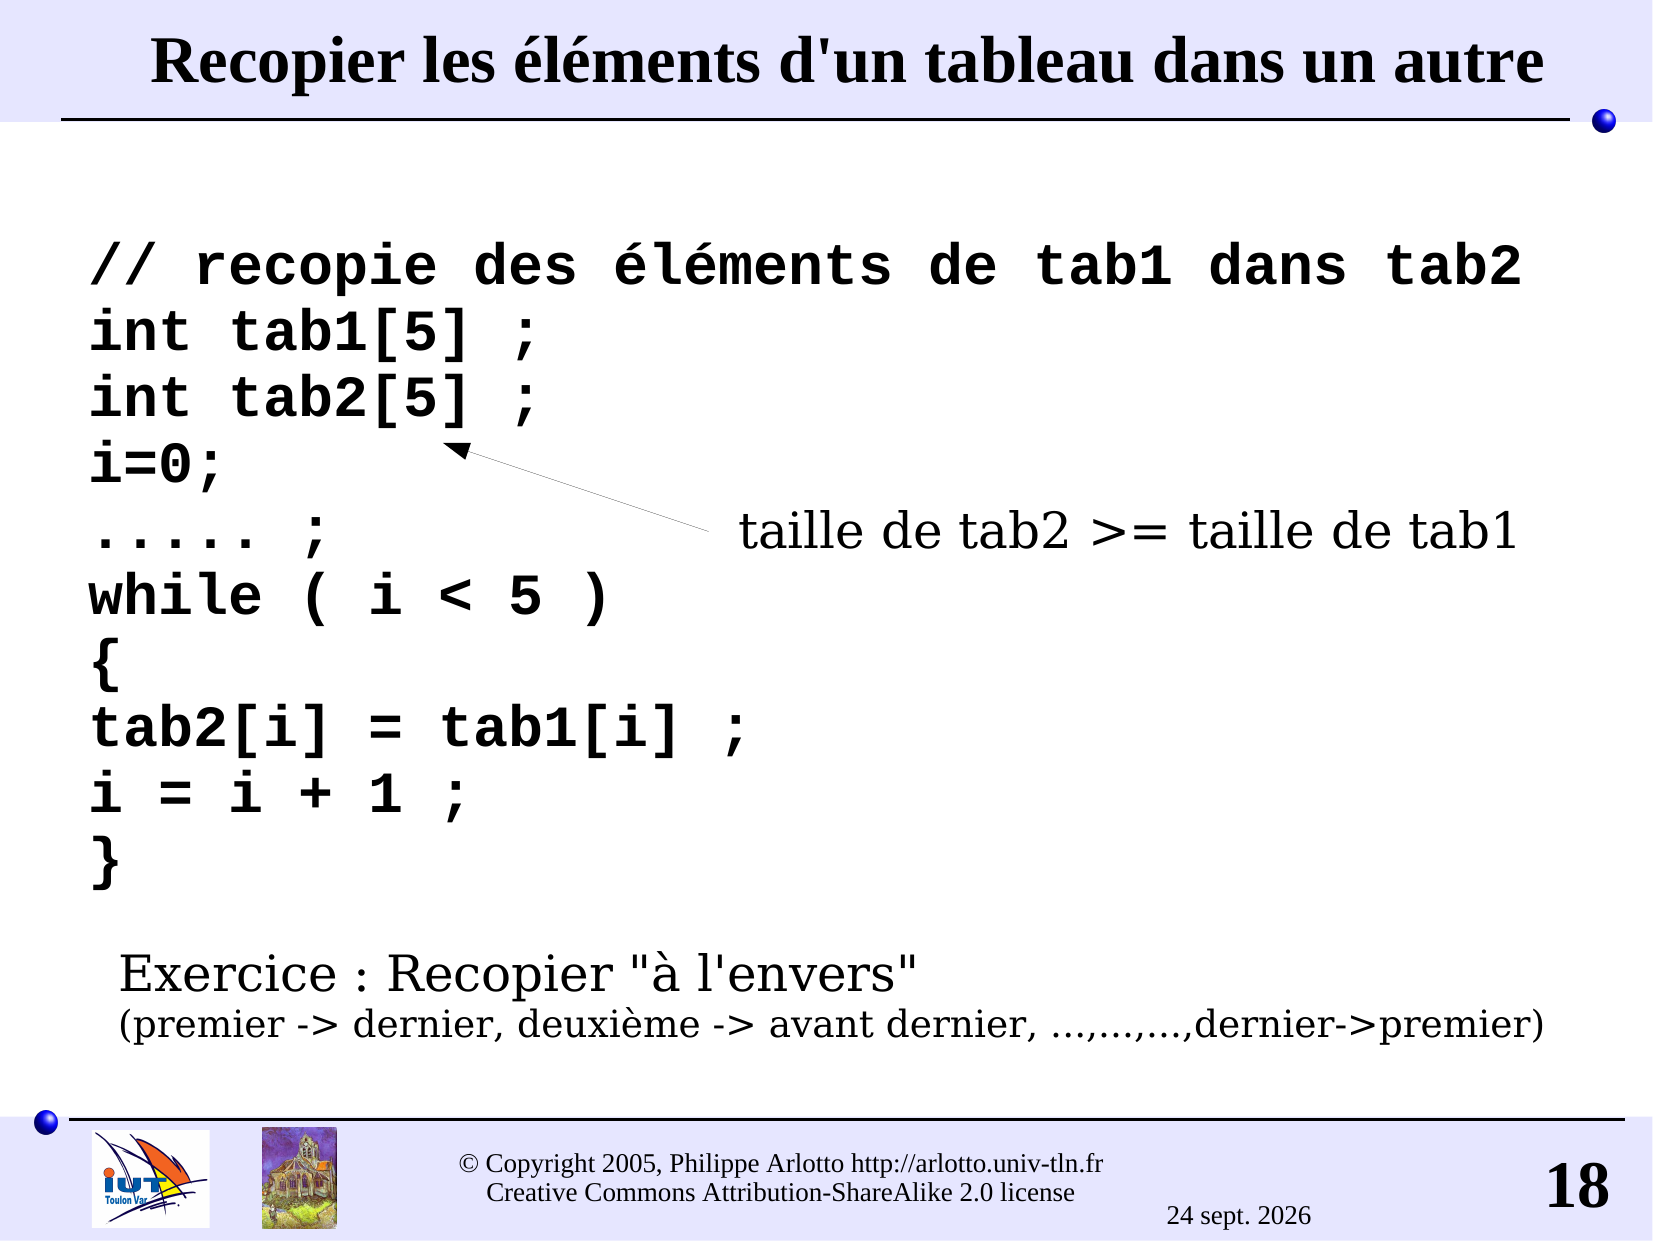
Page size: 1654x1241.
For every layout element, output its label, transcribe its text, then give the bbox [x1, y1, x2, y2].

title Recopier les éléments d'un tableau dans un autre [95, 14, 1585, 107]
text_box taille de tab2 >= taille de tab1 [738, 501, 1523, 561]
text_box // recopie des éléments de tab1 dans tab2 int tab1[5] ; int tab2[5] ; i=0; ..... ; while ( i < 5 ) { tab2[i] = tab1[i] ; i = i + 1 ; } [88, 236, 1594, 902]
text_box Exercice : Recopier "à l'envers" (premier -> dernier, deuxième -> avant dernier, ...,...,...,dernier->premier) [118, 944, 1548, 1047]
picture [262, 1127, 337, 1229]
